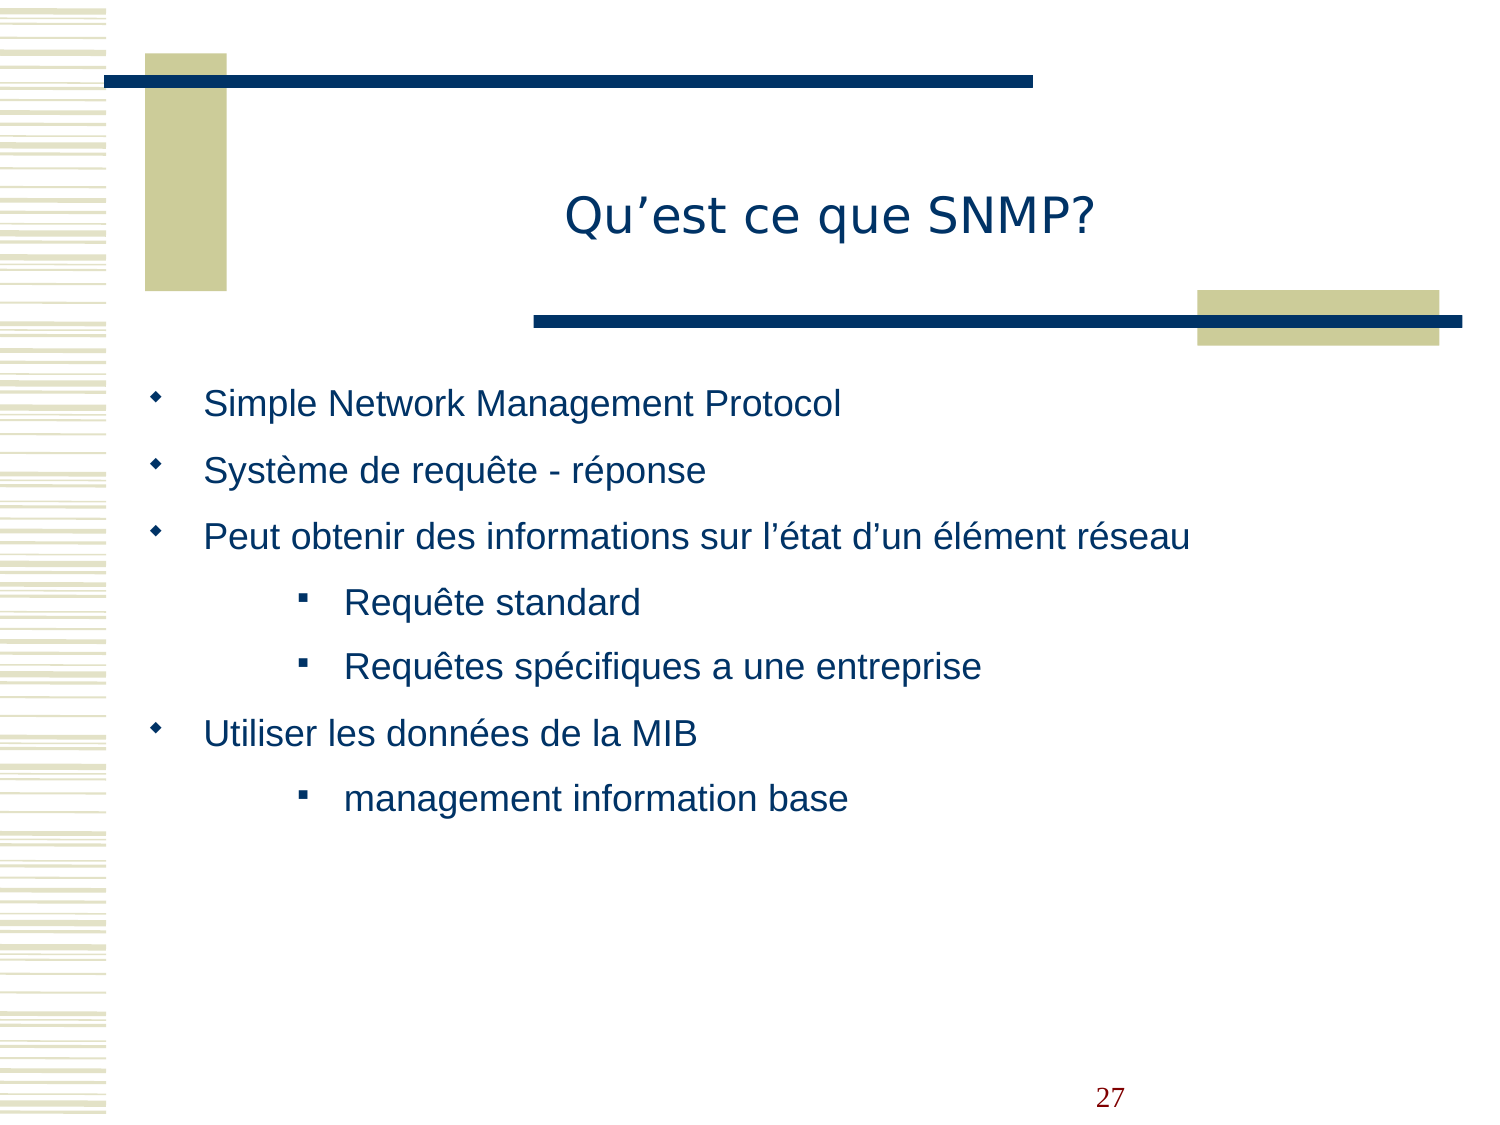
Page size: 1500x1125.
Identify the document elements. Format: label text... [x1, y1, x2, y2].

list Simple Network Management Protocol Système de requête - réponse Peut obtenir des informations sur l’état d’un élément réseau Requête standard Requêtes spécifiques a une entreprise Utiliser les données de la MIB management information base [132, 363, 1440, 1001]
title Qu’est ce que SNMP? [225, 149, 1437, 251]
